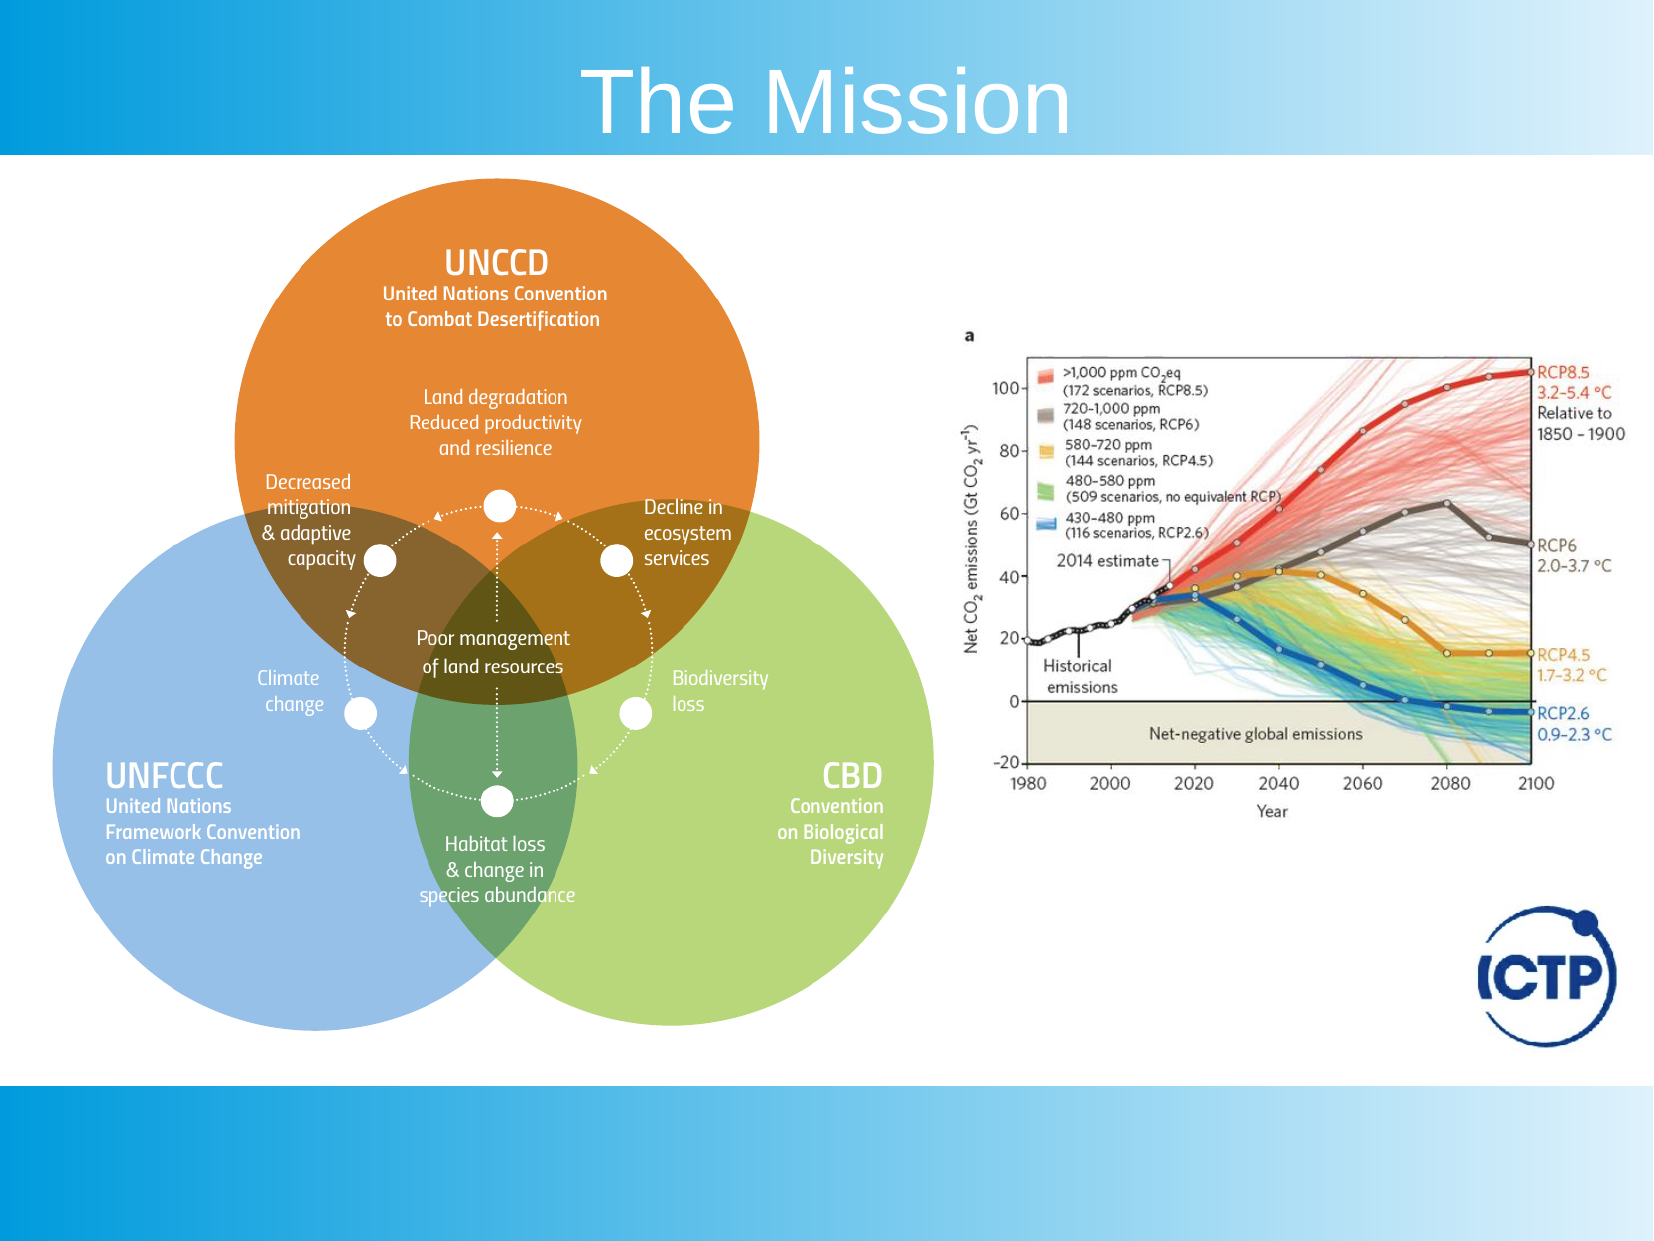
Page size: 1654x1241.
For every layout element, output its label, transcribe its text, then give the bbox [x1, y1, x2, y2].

picture [1470, 899, 1626, 1065]
picture [944, 319, 1629, 831]
picture [45, 176, 939, 1036]
title The Mission [82, 49, 1571, 155]
